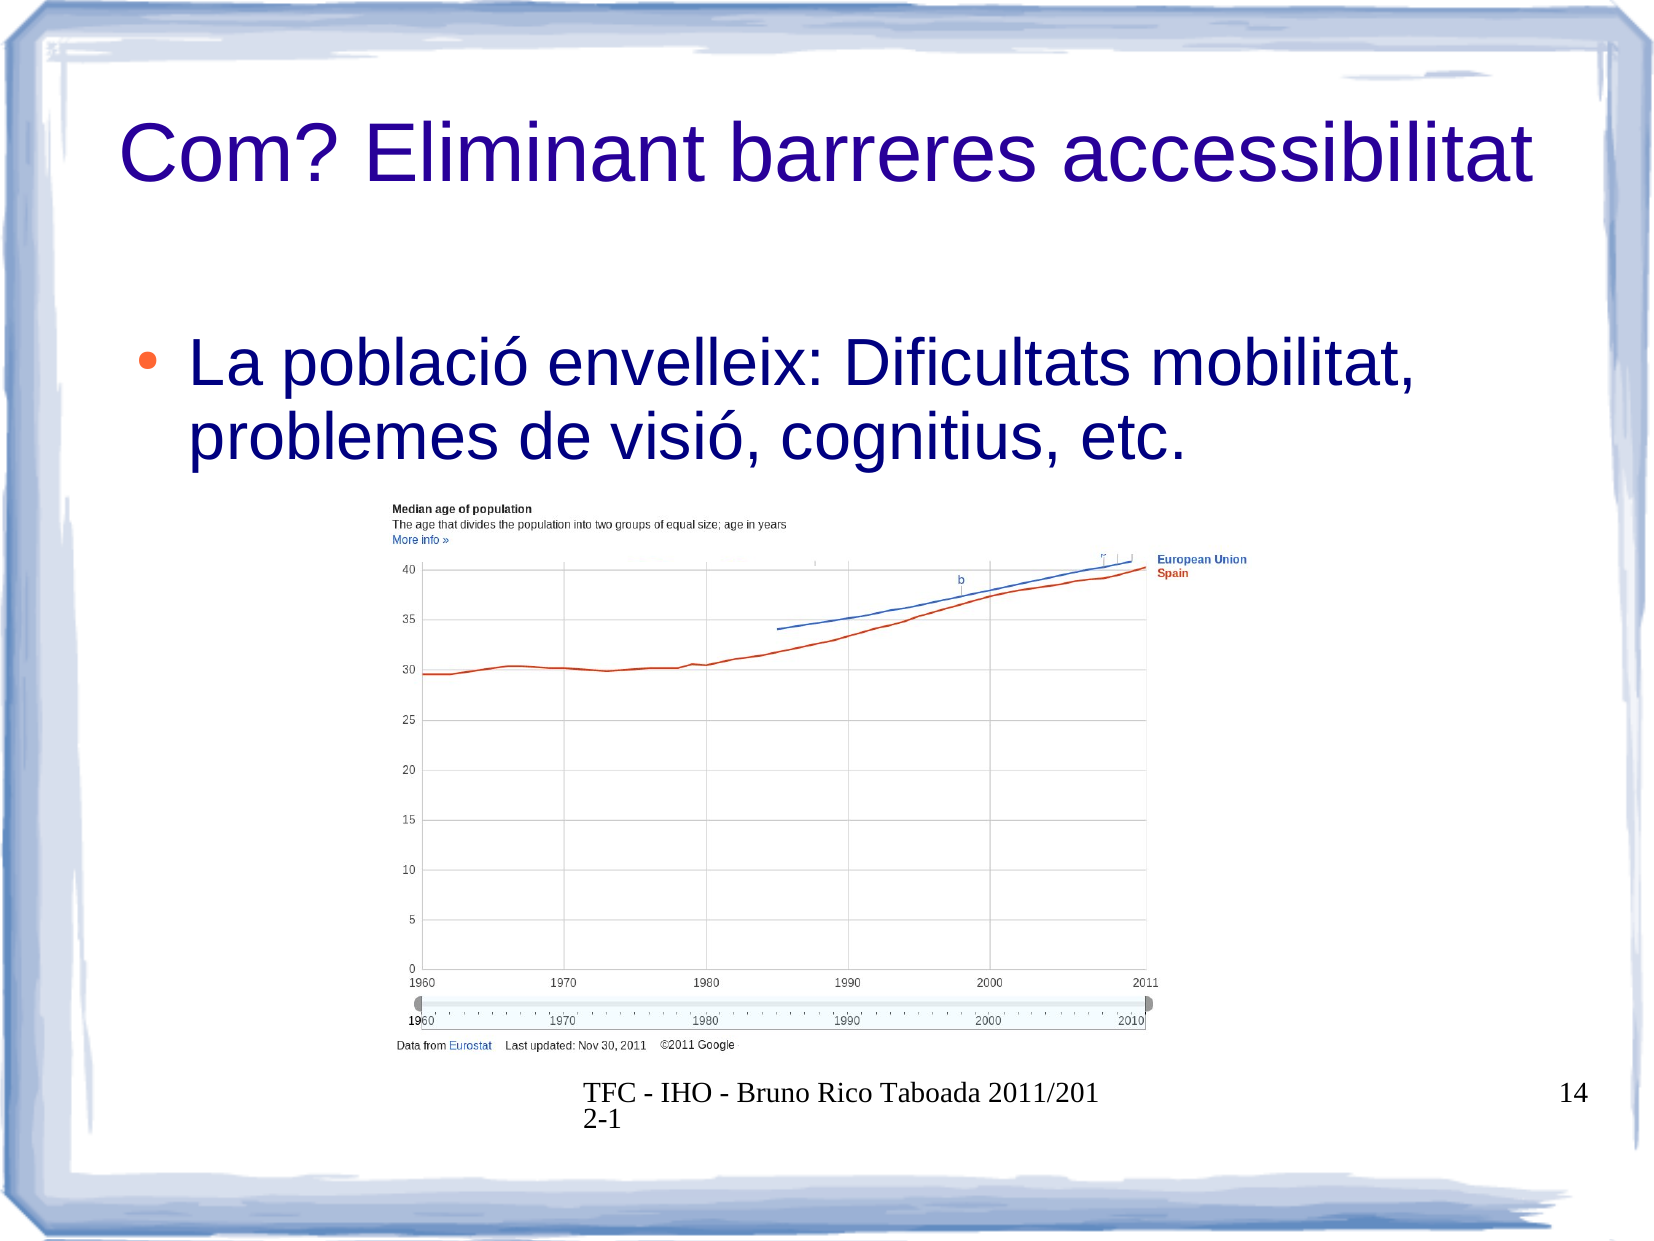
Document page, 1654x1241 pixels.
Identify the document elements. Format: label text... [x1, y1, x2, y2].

list La població envelleix: Dificultats mobilitat, problemes de visió, cognitius, etc. [118, 324, 1571, 1167]
title Com? Eliminant barreres accessibilitat [82, 49, 1571, 257]
picture [0, 0, 1654, 1241]
